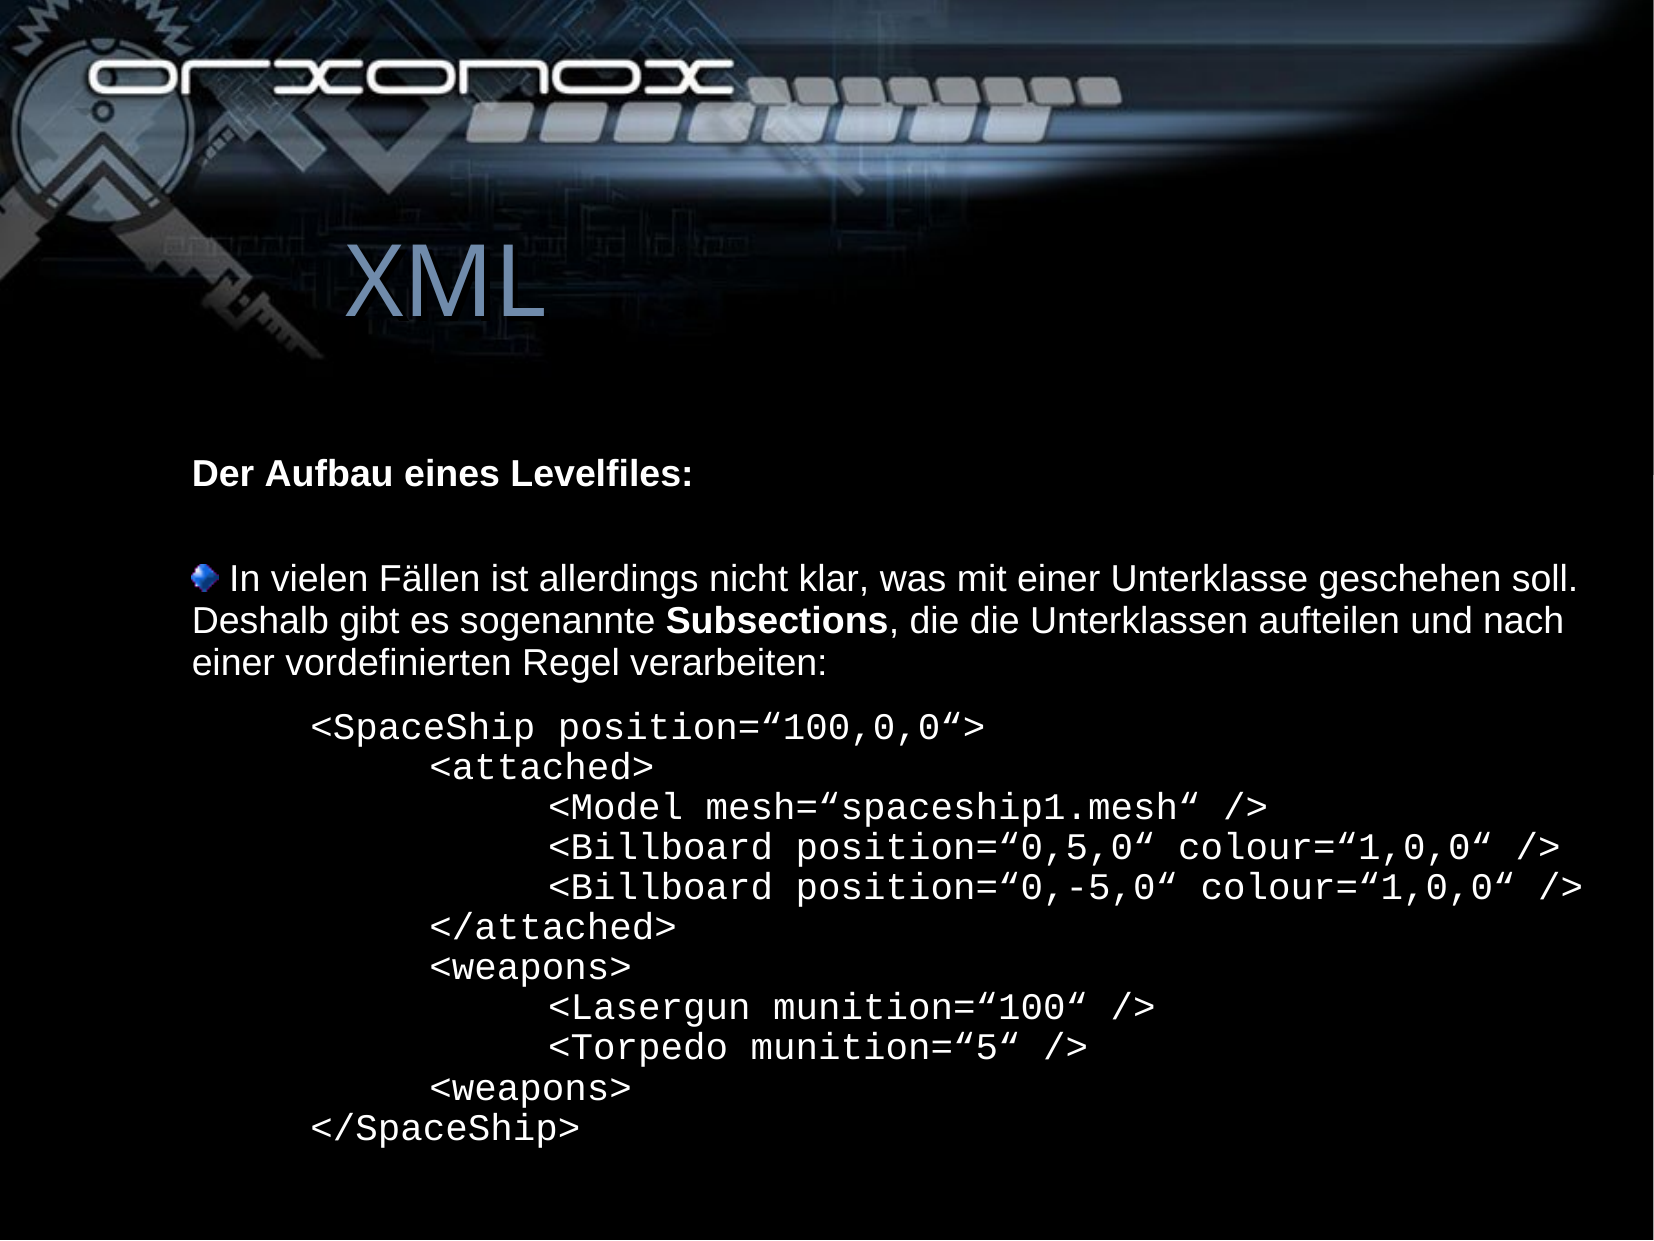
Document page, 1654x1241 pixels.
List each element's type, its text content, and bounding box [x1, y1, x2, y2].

text_box XML [330, 194, 1306, 344]
picture [0, 0, 1654, 475]
picture [191, 564, 219, 592]
text_box Der Aufbau eines Levelfiles: In vielen Fällen ist allerdings nicht klar, was mit einer Unterklasse geschehen soll. Deshalb gibt es sogenannte Subsections, die die Unterklassen aufteilen und nach einer vordefinierten Regel verarbeiten: <SpaceShip position=“100,0,0“> <attached> <Model mesh=“spaceship1.mesh“ /> <Billboard position=“0,5,0“ colour=“1,0,0“ /> <Billboard position=“0,-5,0“ colour=“1,0,0“ /> </attached> <weapons> <Lasergun munition=“100“ /> <Torpedo munition=“5“ /> <weapons> </SpaceShip> [177, 442, 1625, 1154]
